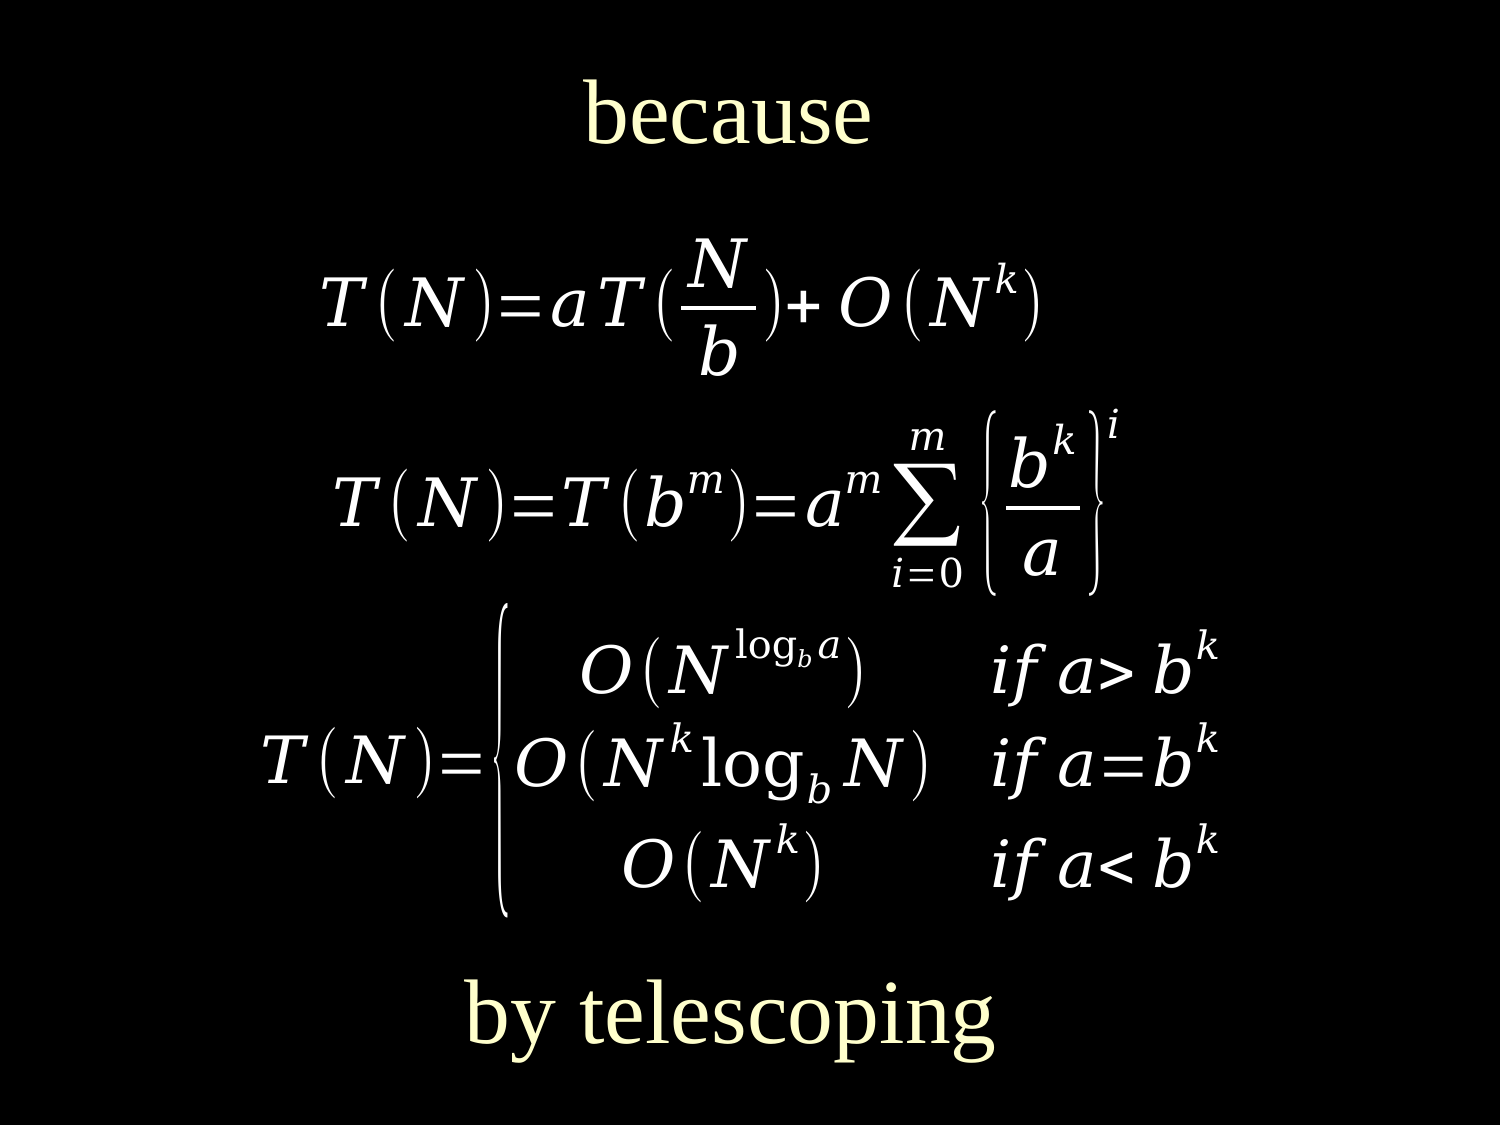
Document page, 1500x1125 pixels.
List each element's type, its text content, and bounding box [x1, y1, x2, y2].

chart [313, 224, 1050, 391]
title by telescoping [187, 937, 1276, 1088]
chart [254, 401, 1226, 921]
title because [0, 37, 1458, 188]
